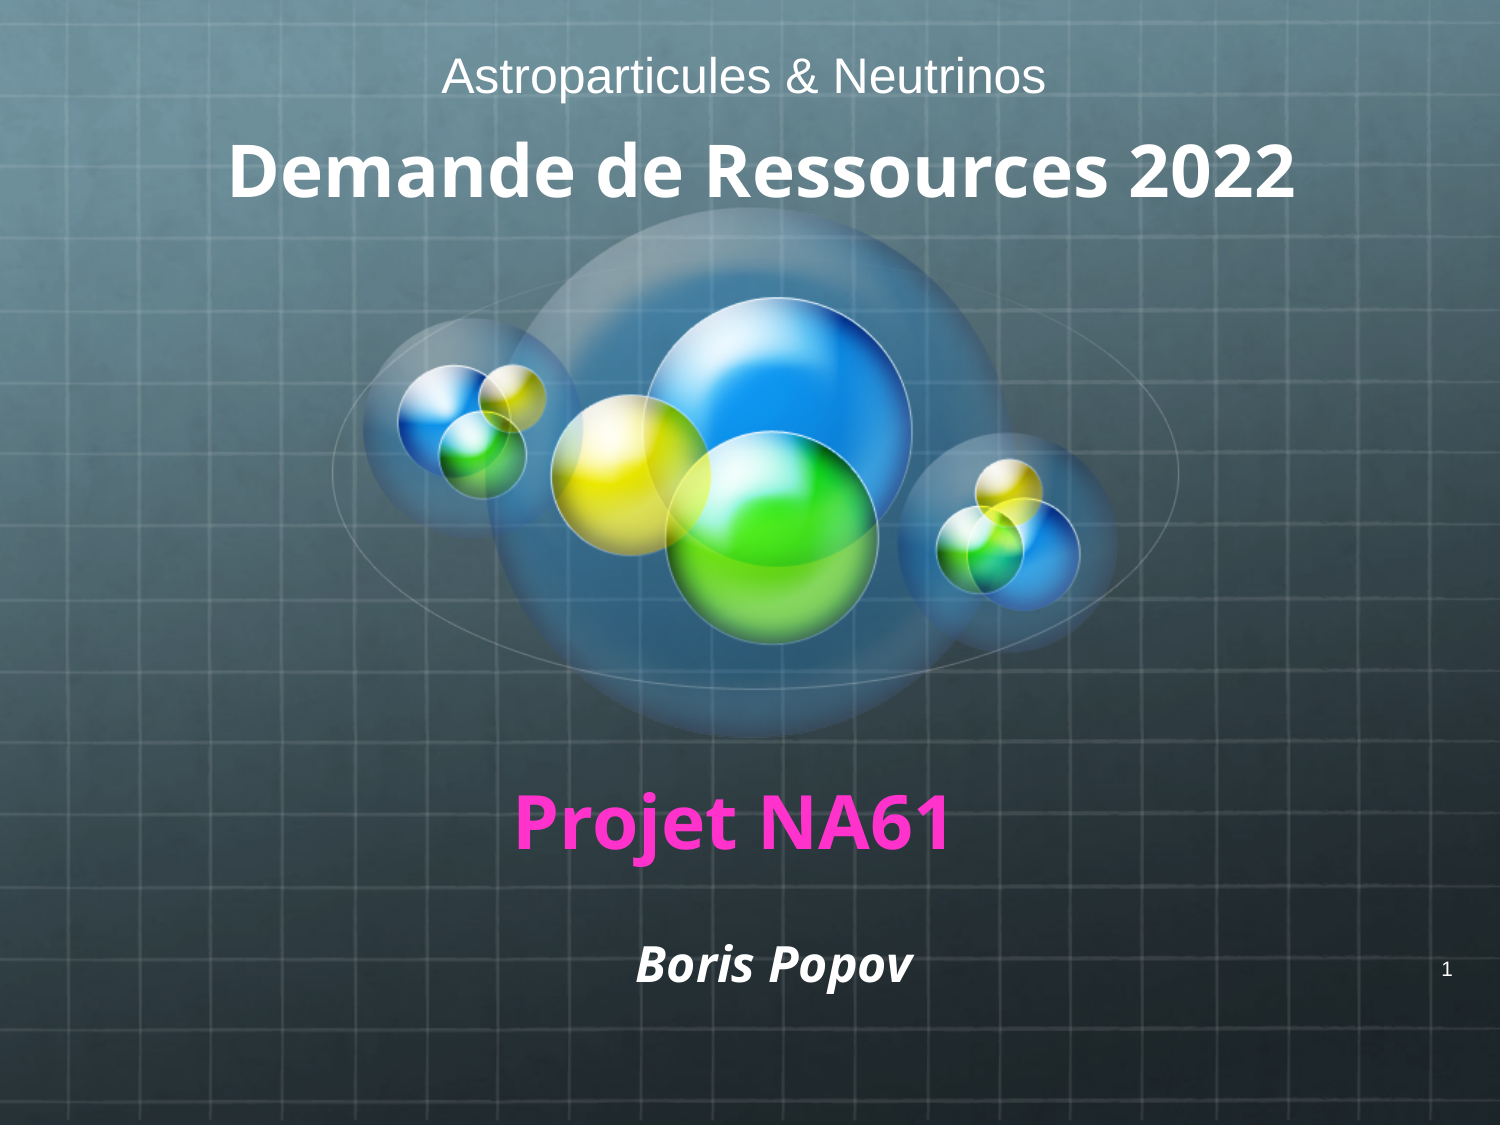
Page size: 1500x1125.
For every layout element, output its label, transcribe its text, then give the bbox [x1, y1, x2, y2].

picture [0, 0, 1500, 1125]
text_box <number> [1412, 938, 1500, 998]
text_box Boris Popov [136, 893, 1412, 1000]
text_box Demande de Ressources 2022 [123, 113, 1399, 220]
text_box Projet NA61 [219, 767, 1270, 893]
